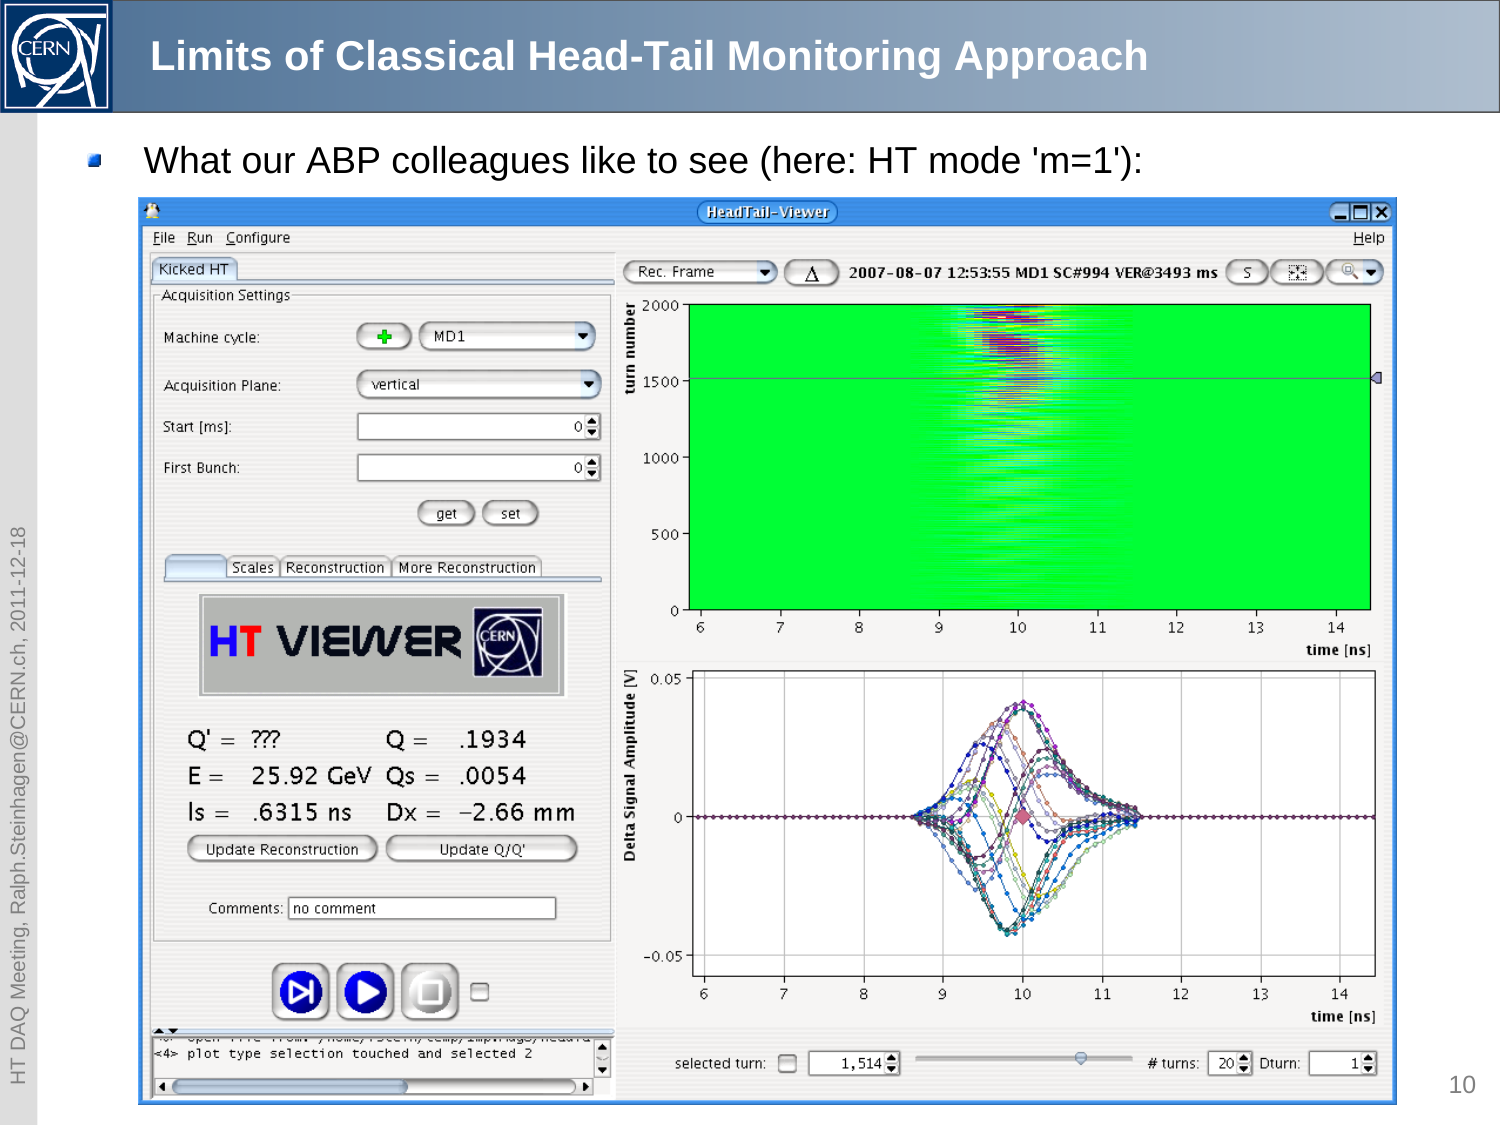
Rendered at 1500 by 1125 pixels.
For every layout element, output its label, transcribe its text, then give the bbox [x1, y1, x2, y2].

picture [138, 197, 1397, 1105]
list What our ABP colleagues like to see (here: HT mode 'm=1'): [87, 137, 1438, 1030]
title Limits of Classical Head-Tail Monitoring Approach [150, 0, 1201, 113]
picture [0, 0, 113, 113]
